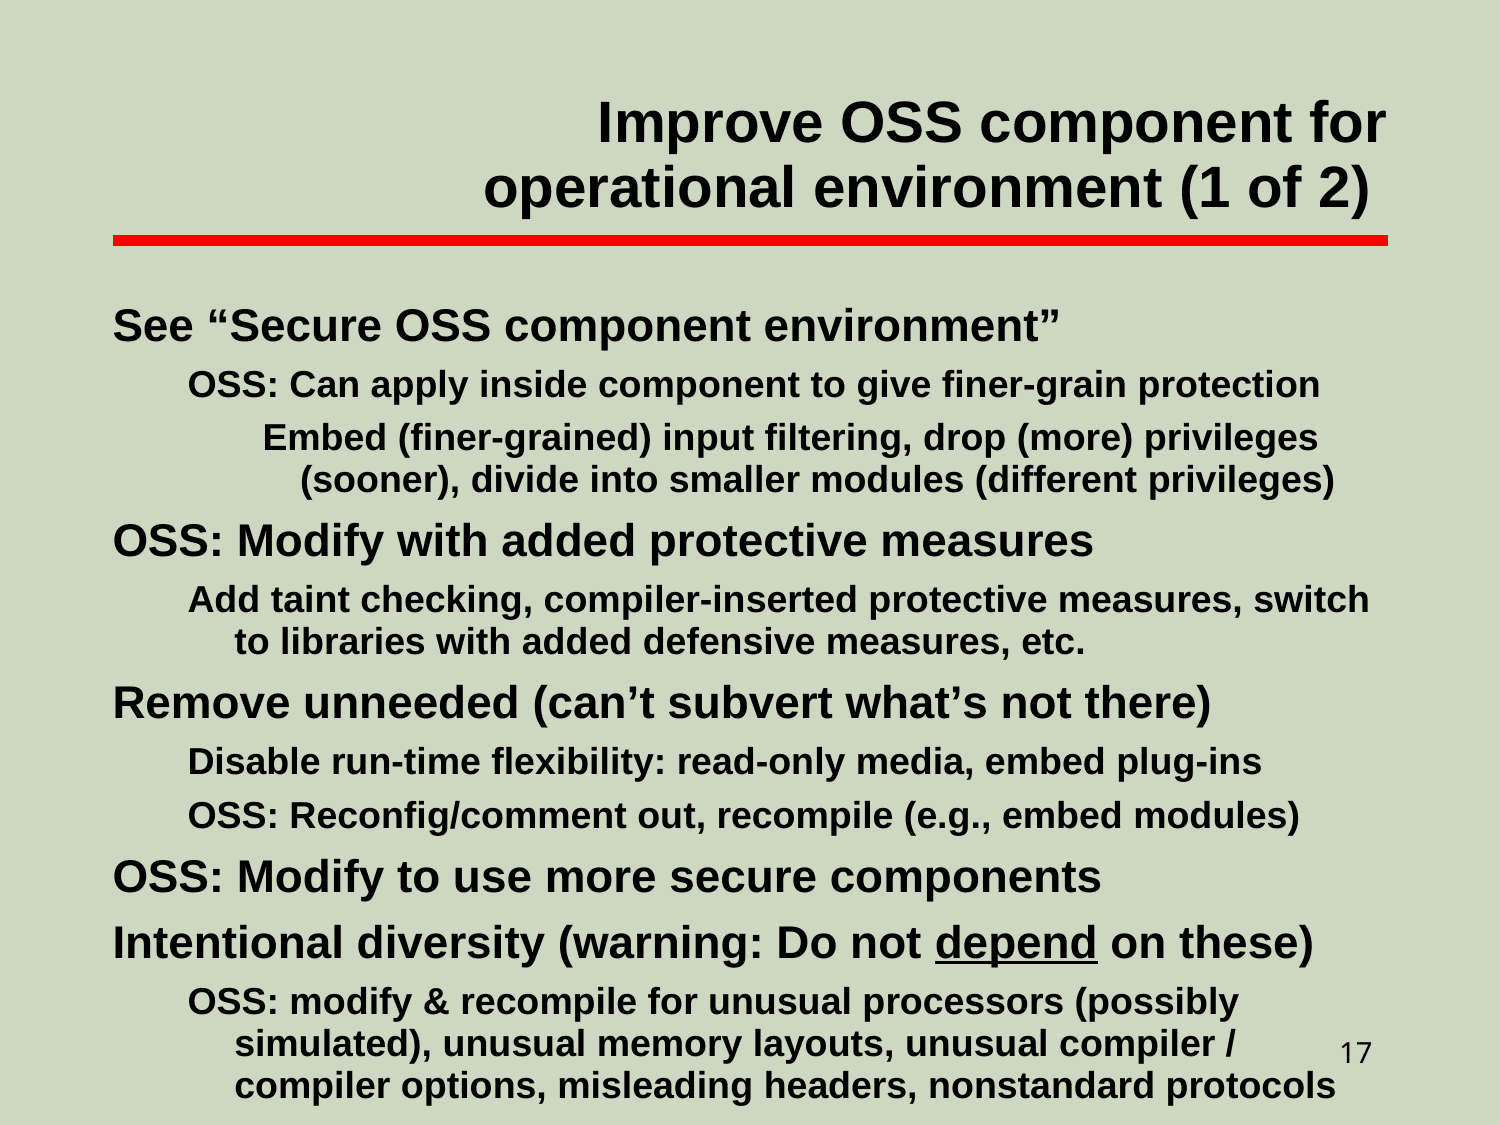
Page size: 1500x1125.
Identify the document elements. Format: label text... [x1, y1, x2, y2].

title Improve OSS component for operational environment (1 of 2) [337, 89, 1388, 220]
list See “Secure OSS component environment” OSS: Can apply inside component to give finer-grain protection Embed (finer-grained) input filtering, drop (more) privileges (sooner), divide into smaller modules (different privileges) OSS: Modify with added protective measures Add taint checking, compiler-inserted protective measures, switch to libraries with added defensive measures, etc. Remove unneeded (can’t subvert what’s not there) Disable run-time flexibility: read-only media, embed plug-ins OSS: Reconfig/comment out, recompile (e.g., embed modules) OSS: Modify to use more secure components Intentional diversity (warning: Do not depend on these) OSS: modify & recompile for unusual processors (possibly simulated), unusual memory layouts, unusual compiler / compiler options, misleading headers, nonstandard protocols [112, 299, 1388, 1107]
